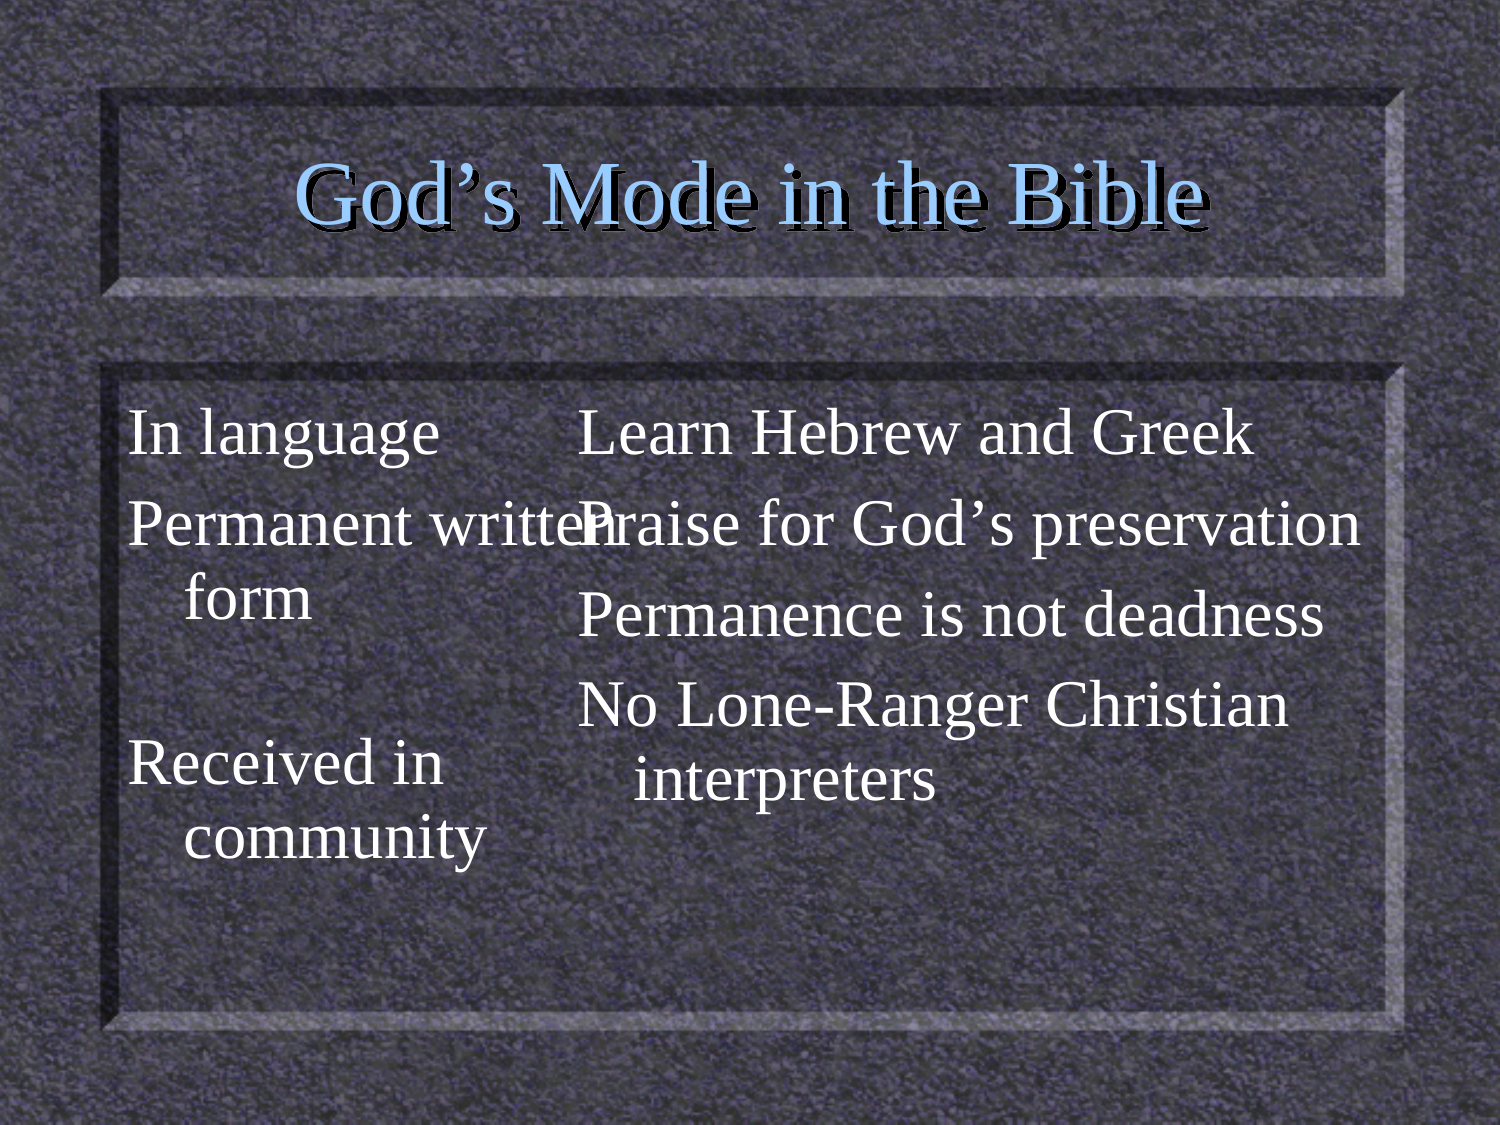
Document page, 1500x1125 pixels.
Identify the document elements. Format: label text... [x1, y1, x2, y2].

list In language Permanent written form Received in community [112, 387, 688, 1013]
title God’s Mode in the Bible [150, 135, 1351, 253]
list Learn Hebrew and Greek Praise for God’s preservation Permanence is not deadness No Lone-Ranger Christian interpreters [688, 387, 1401, 1013]
picture [0, 0, 1500, 1125]
